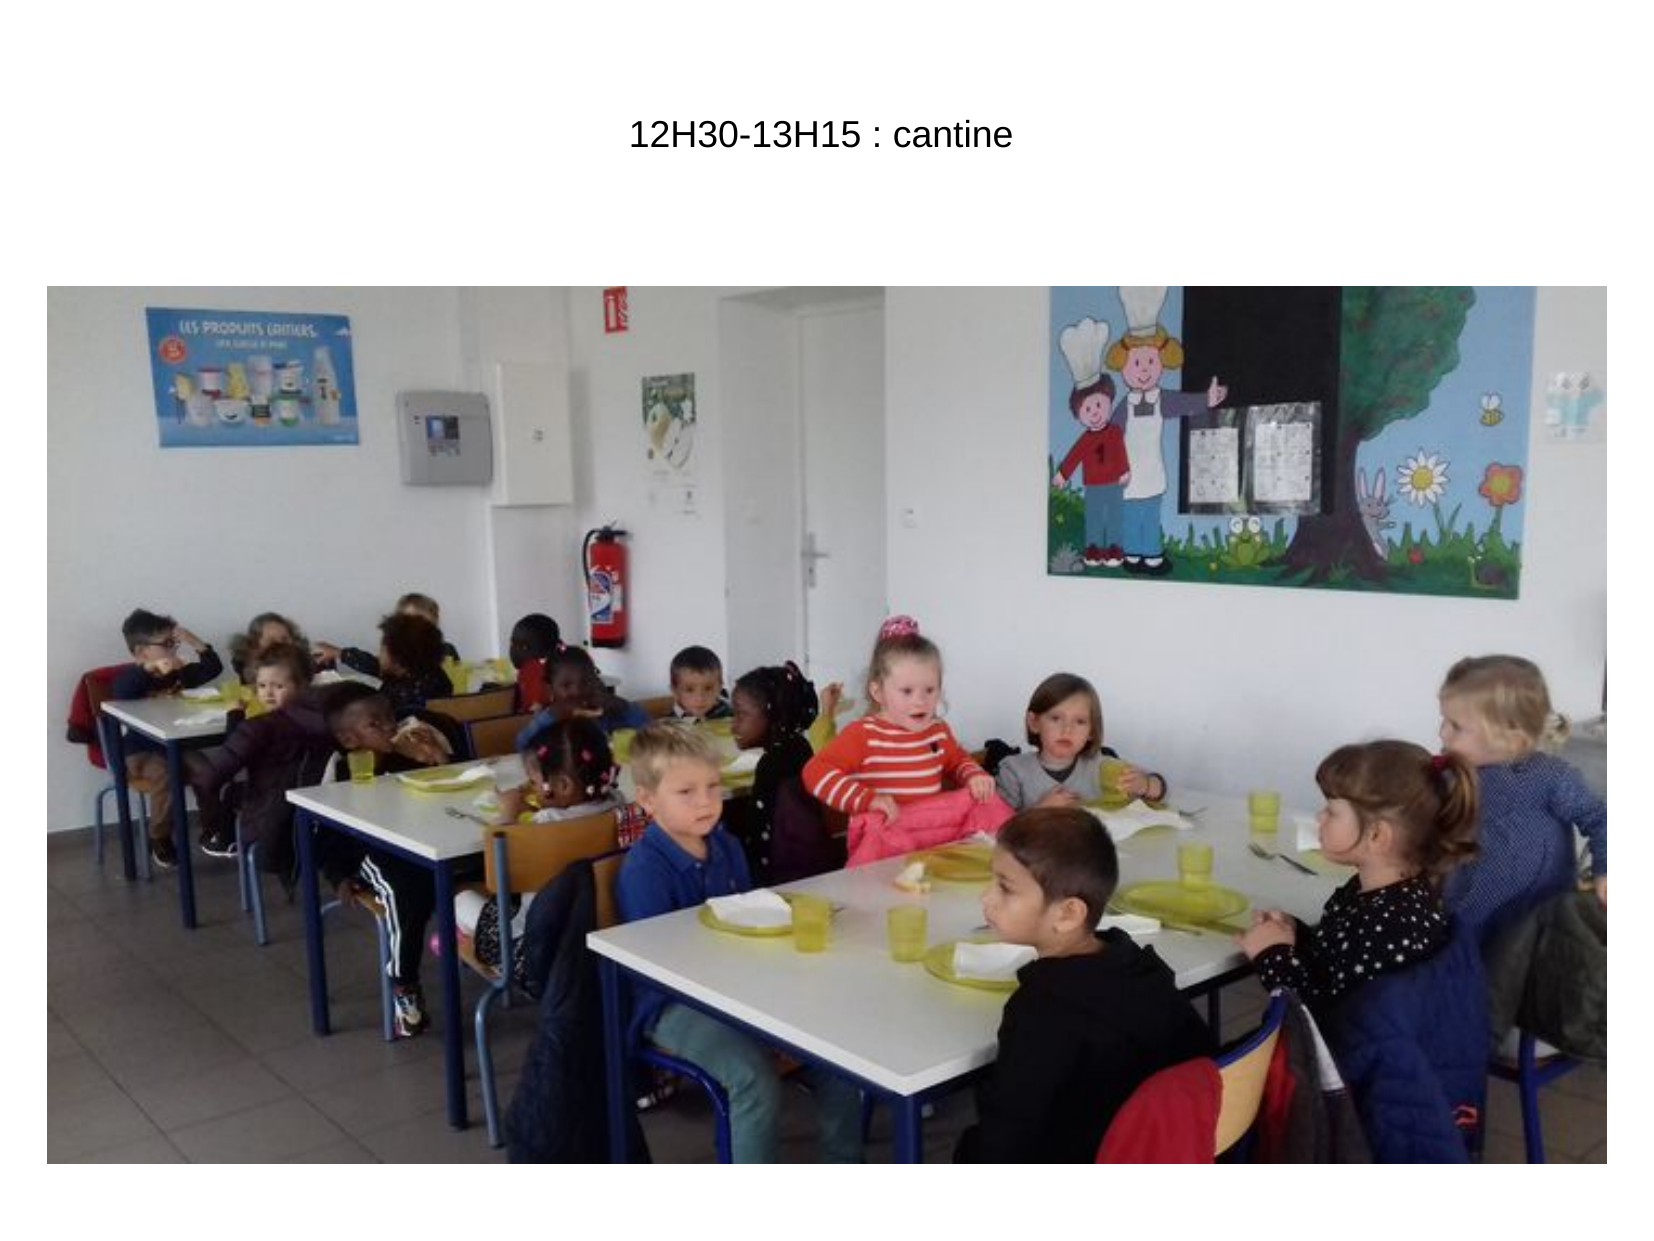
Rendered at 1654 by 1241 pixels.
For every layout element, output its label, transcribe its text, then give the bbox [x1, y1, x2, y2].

text_box 12H30-13H15 : cantine [614, 106, 1040, 164]
picture [47, 286, 1607, 1164]
